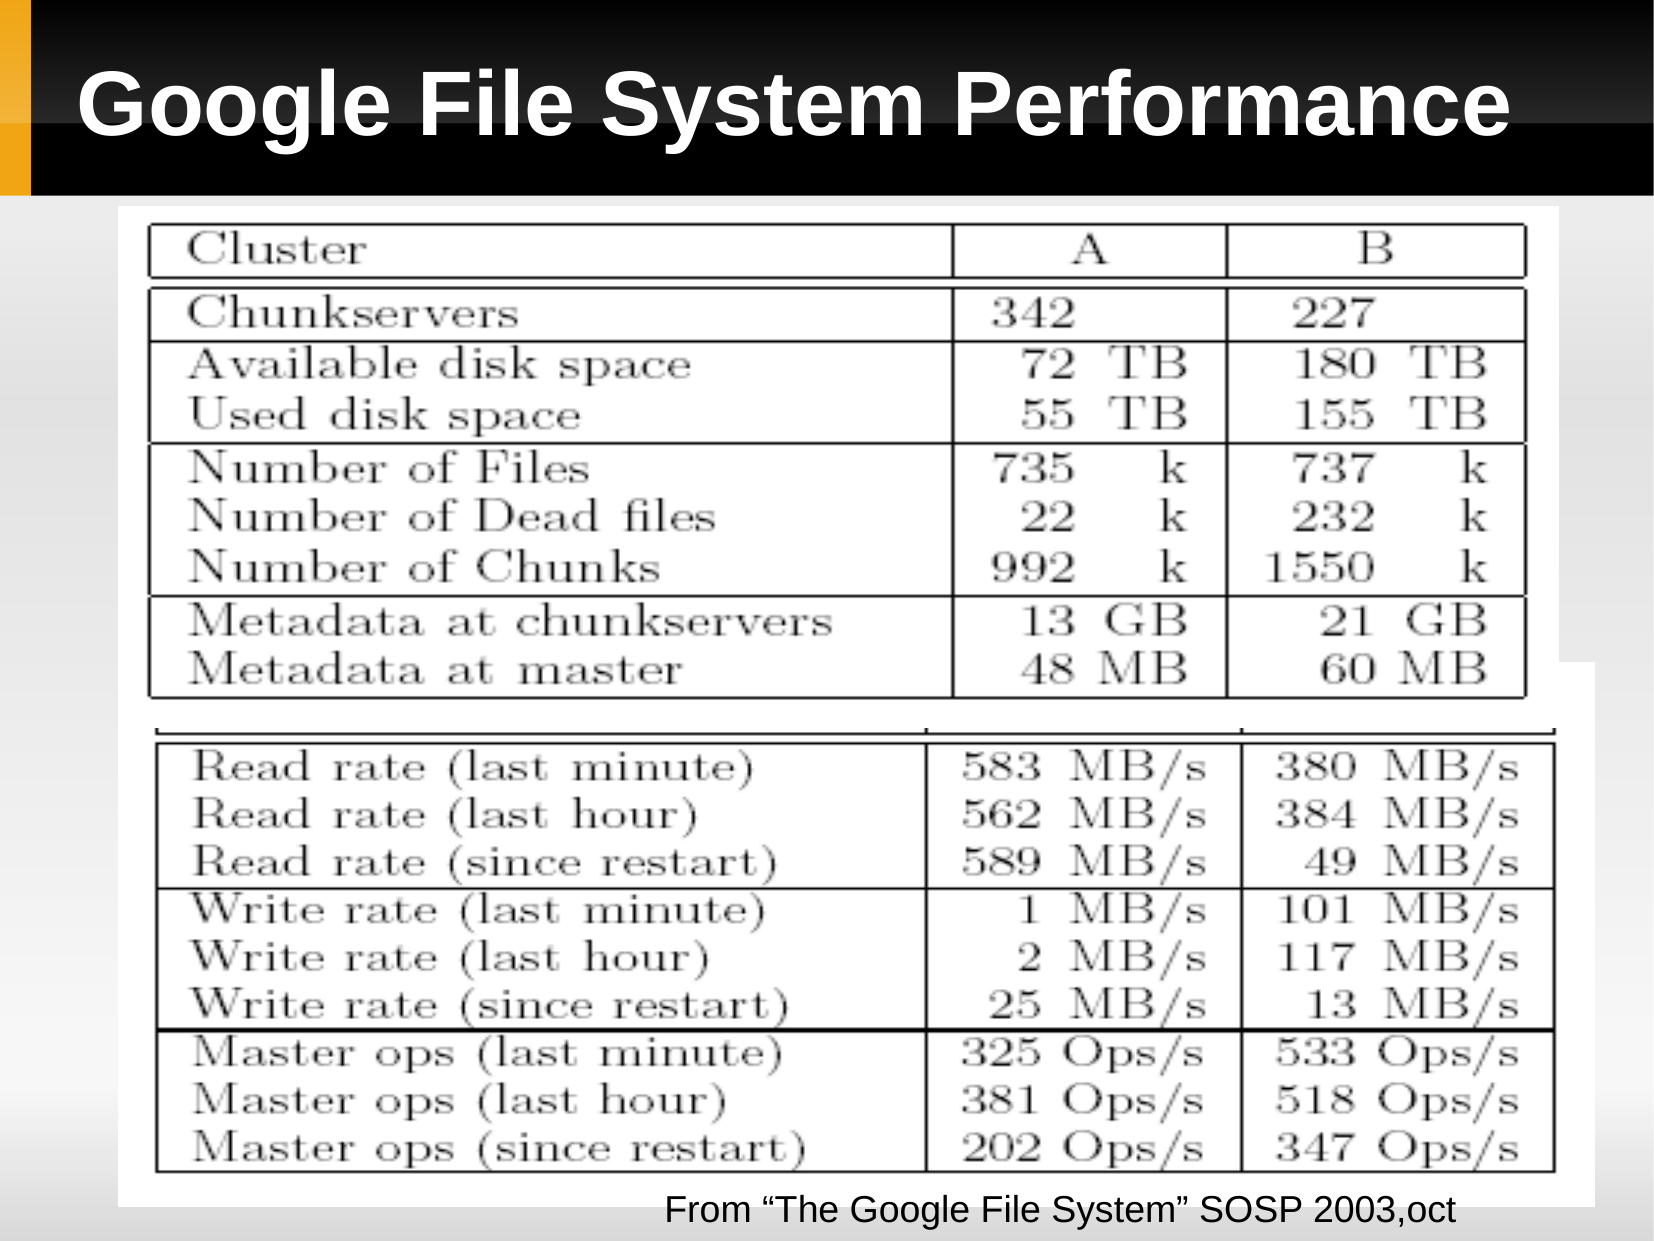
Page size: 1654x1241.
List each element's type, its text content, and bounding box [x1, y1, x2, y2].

title Google File System Performance [76, 7, 1565, 200]
picture [0, 0, 1654, 1241]
text_box From “The Google File System” SOSP 2003,oct [649, 1181, 1536, 1238]
